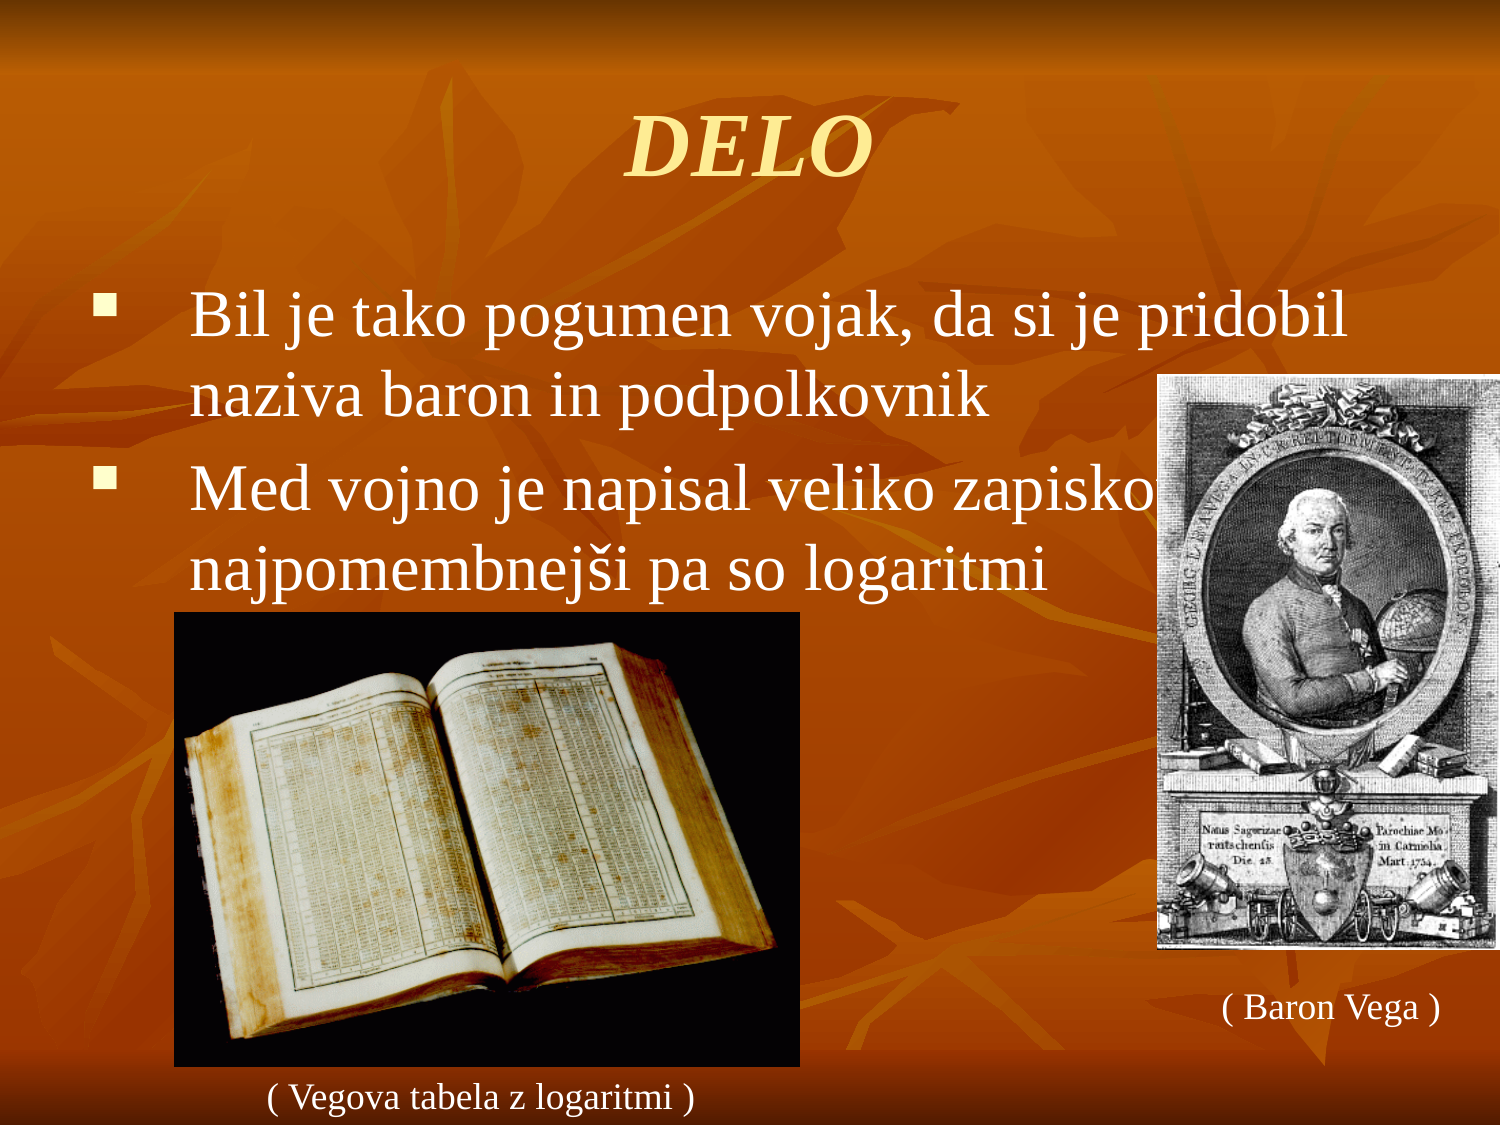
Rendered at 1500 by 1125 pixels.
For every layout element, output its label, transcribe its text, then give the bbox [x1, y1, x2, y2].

list Bil je tako pogumen vojak, da si je pridobil naziva baron in podpolkovnik Med vojno je napisal veliko zapiskov, najpomembnejši pa so logaritmi [75, 262, 1425, 1006]
title DELO [75, 45, 1425, 234]
text_box ( Baron Vega ) [1162, 974, 1500, 1035]
picture [1157, 374, 1500, 950]
text_box ( Vegova tabela z logaritmi ) [162, 1064, 800, 1125]
picture [174, 612, 800, 1064]
